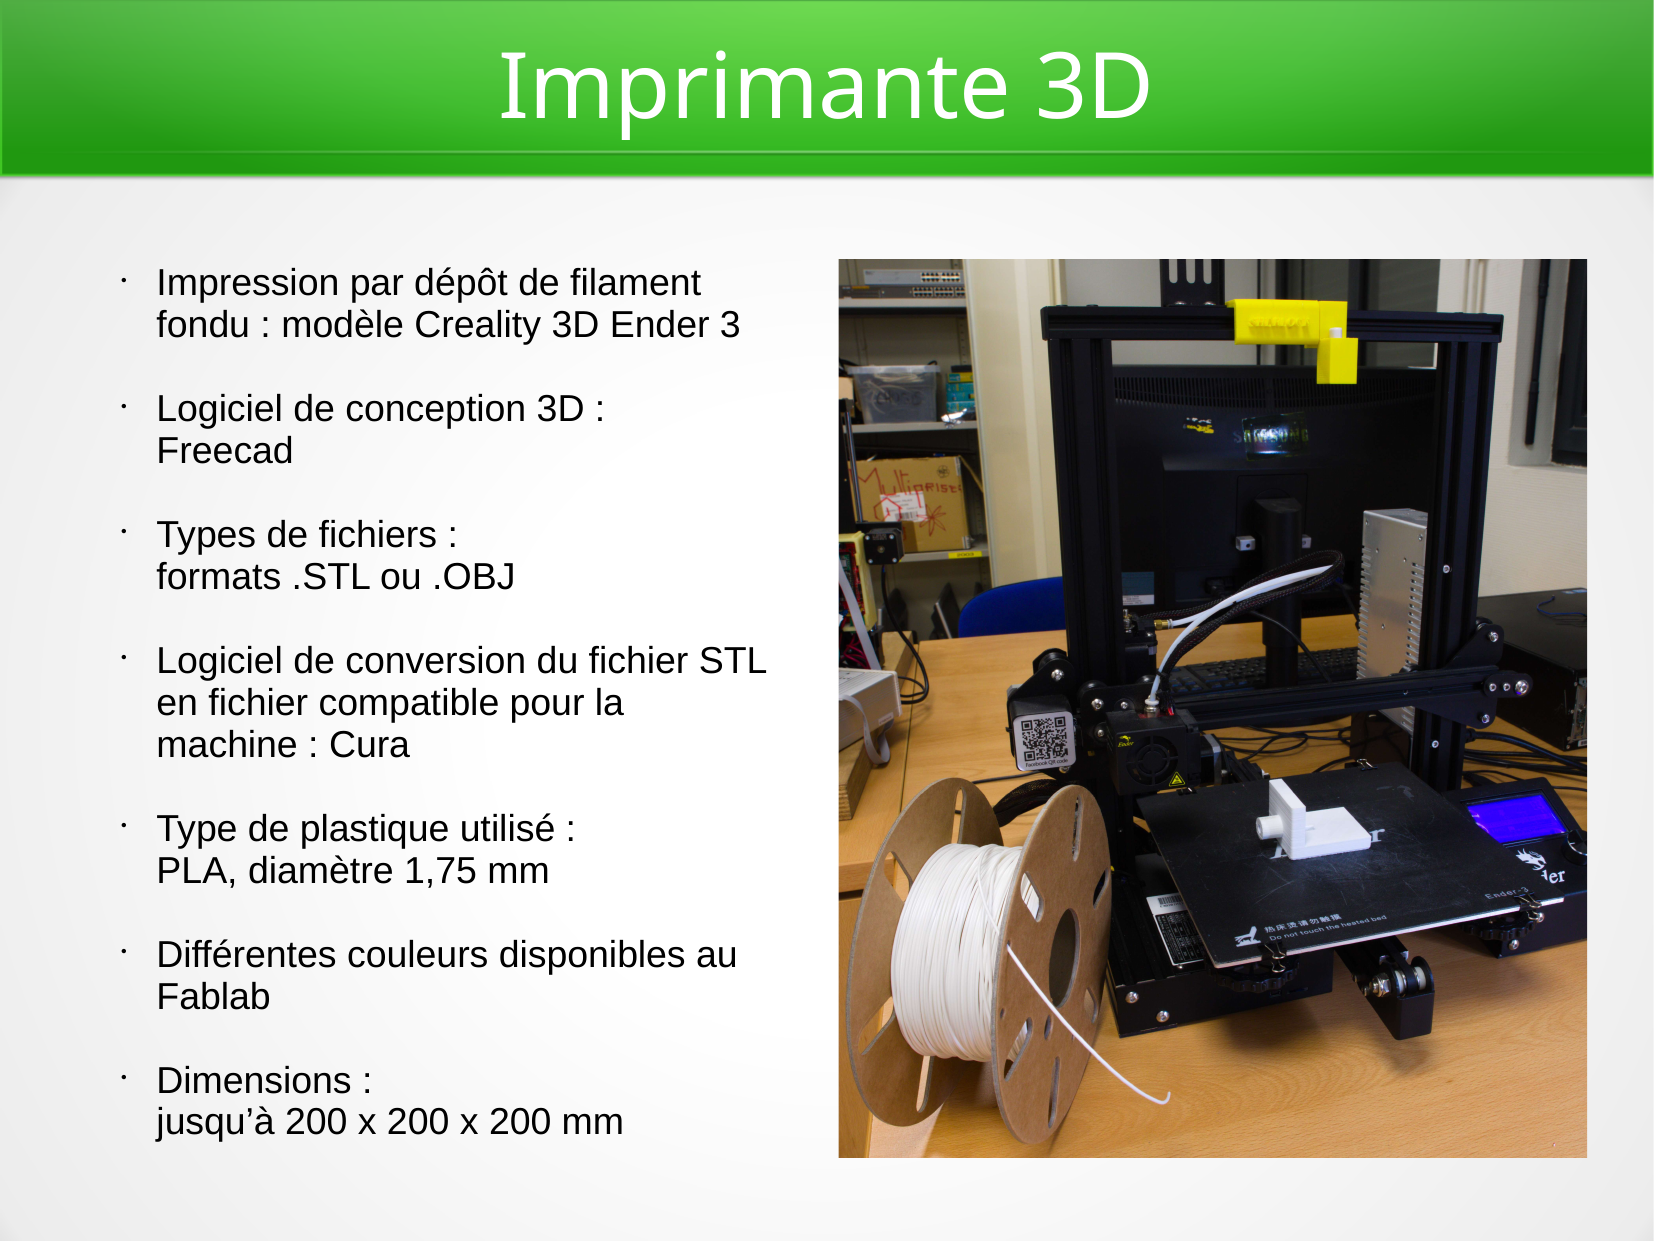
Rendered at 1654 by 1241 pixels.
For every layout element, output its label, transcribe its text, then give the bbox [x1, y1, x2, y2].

title Imprimante 3D [82, 11, 1571, 154]
text_box Impression par dépôt de filament fondu : modèle Creality 3D Ender 3 Logiciel de conception 3D : Freecad Types de fichiers : formats .STL ou .OBJ Logiciel de conversion du fichier STL en fichier compatible pour la machine : Cura Type de plastique utilisé : PLA, diamètre 1,75 mm Différentes couleurs disponibles au Fablab Dimensions : jusqu’à 200 x 200 x 200 mm [106, 253, 804, 1151]
picture [0, 0, 1654, 1241]
